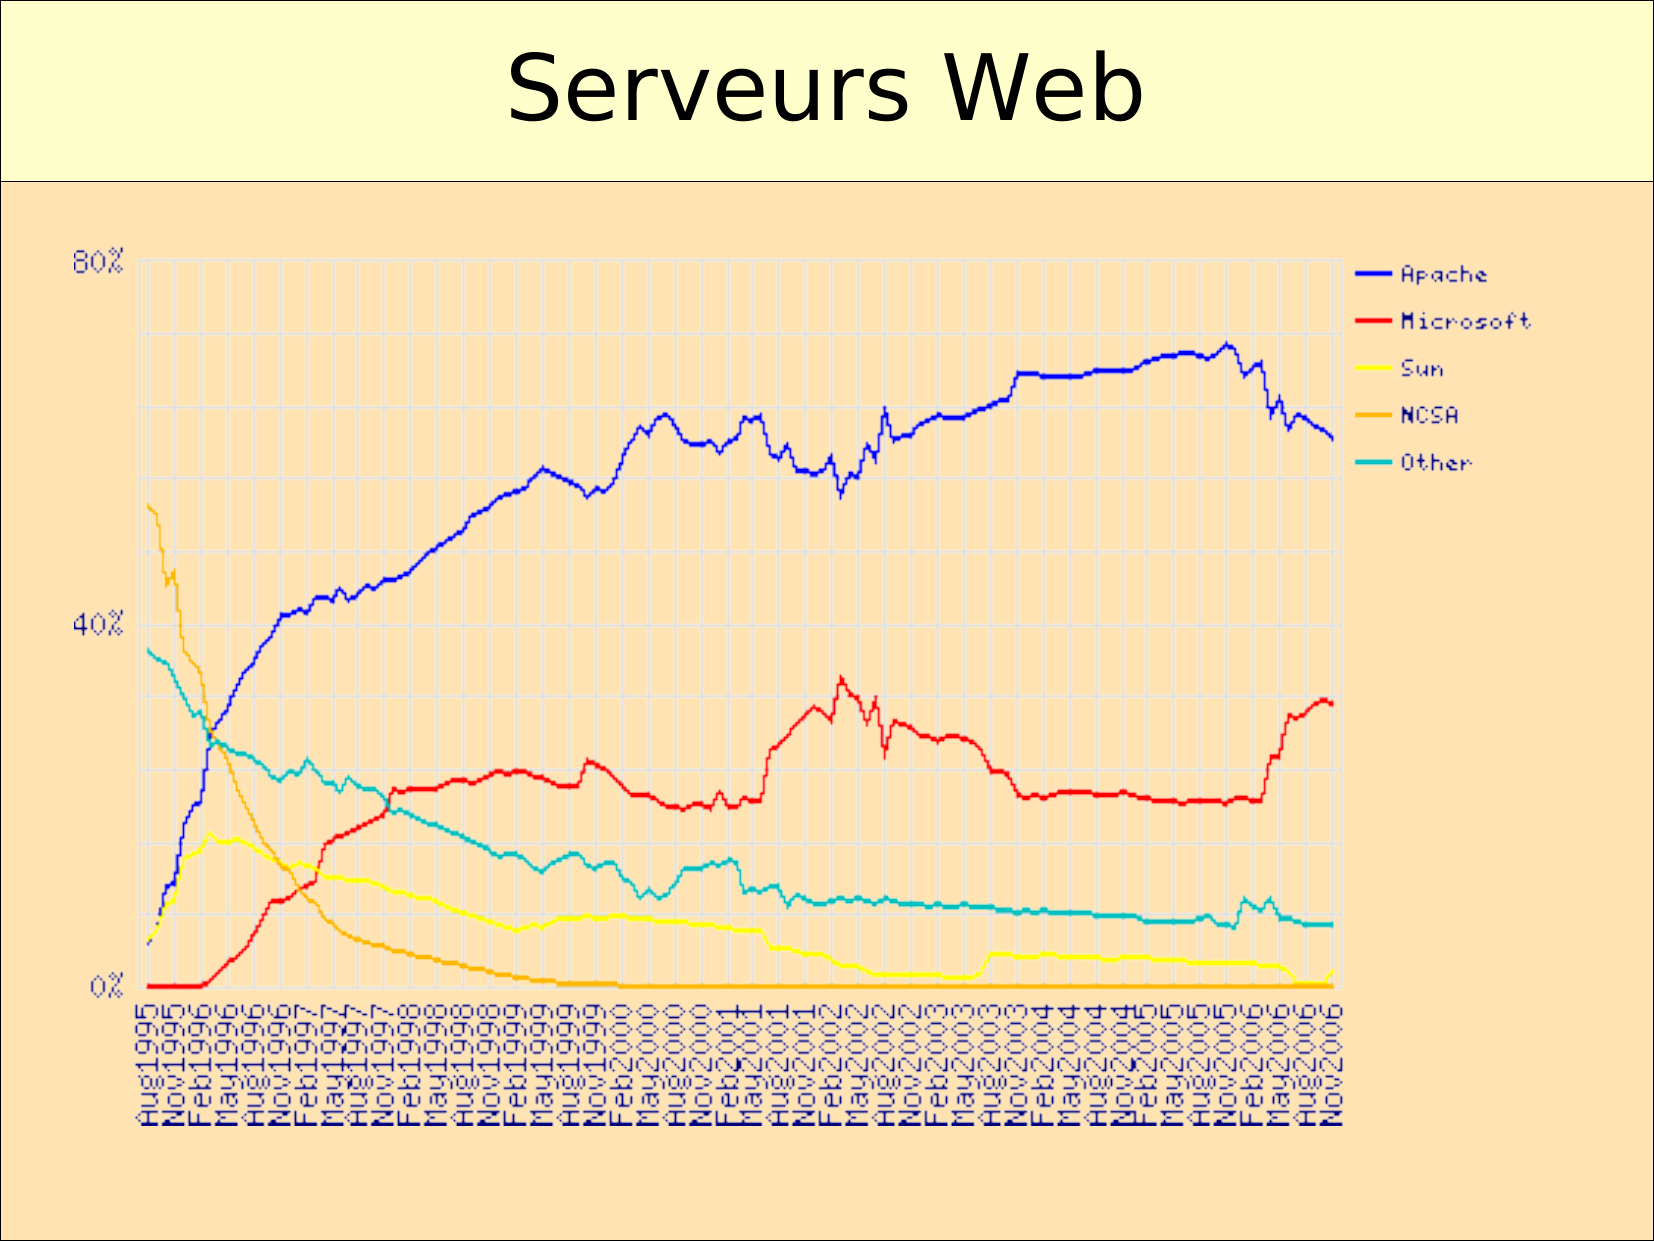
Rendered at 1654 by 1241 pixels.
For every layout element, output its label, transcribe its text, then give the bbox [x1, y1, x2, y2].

title Serveurs Web [0, 7, 1654, 169]
picture [74, 242, 1547, 1126]
